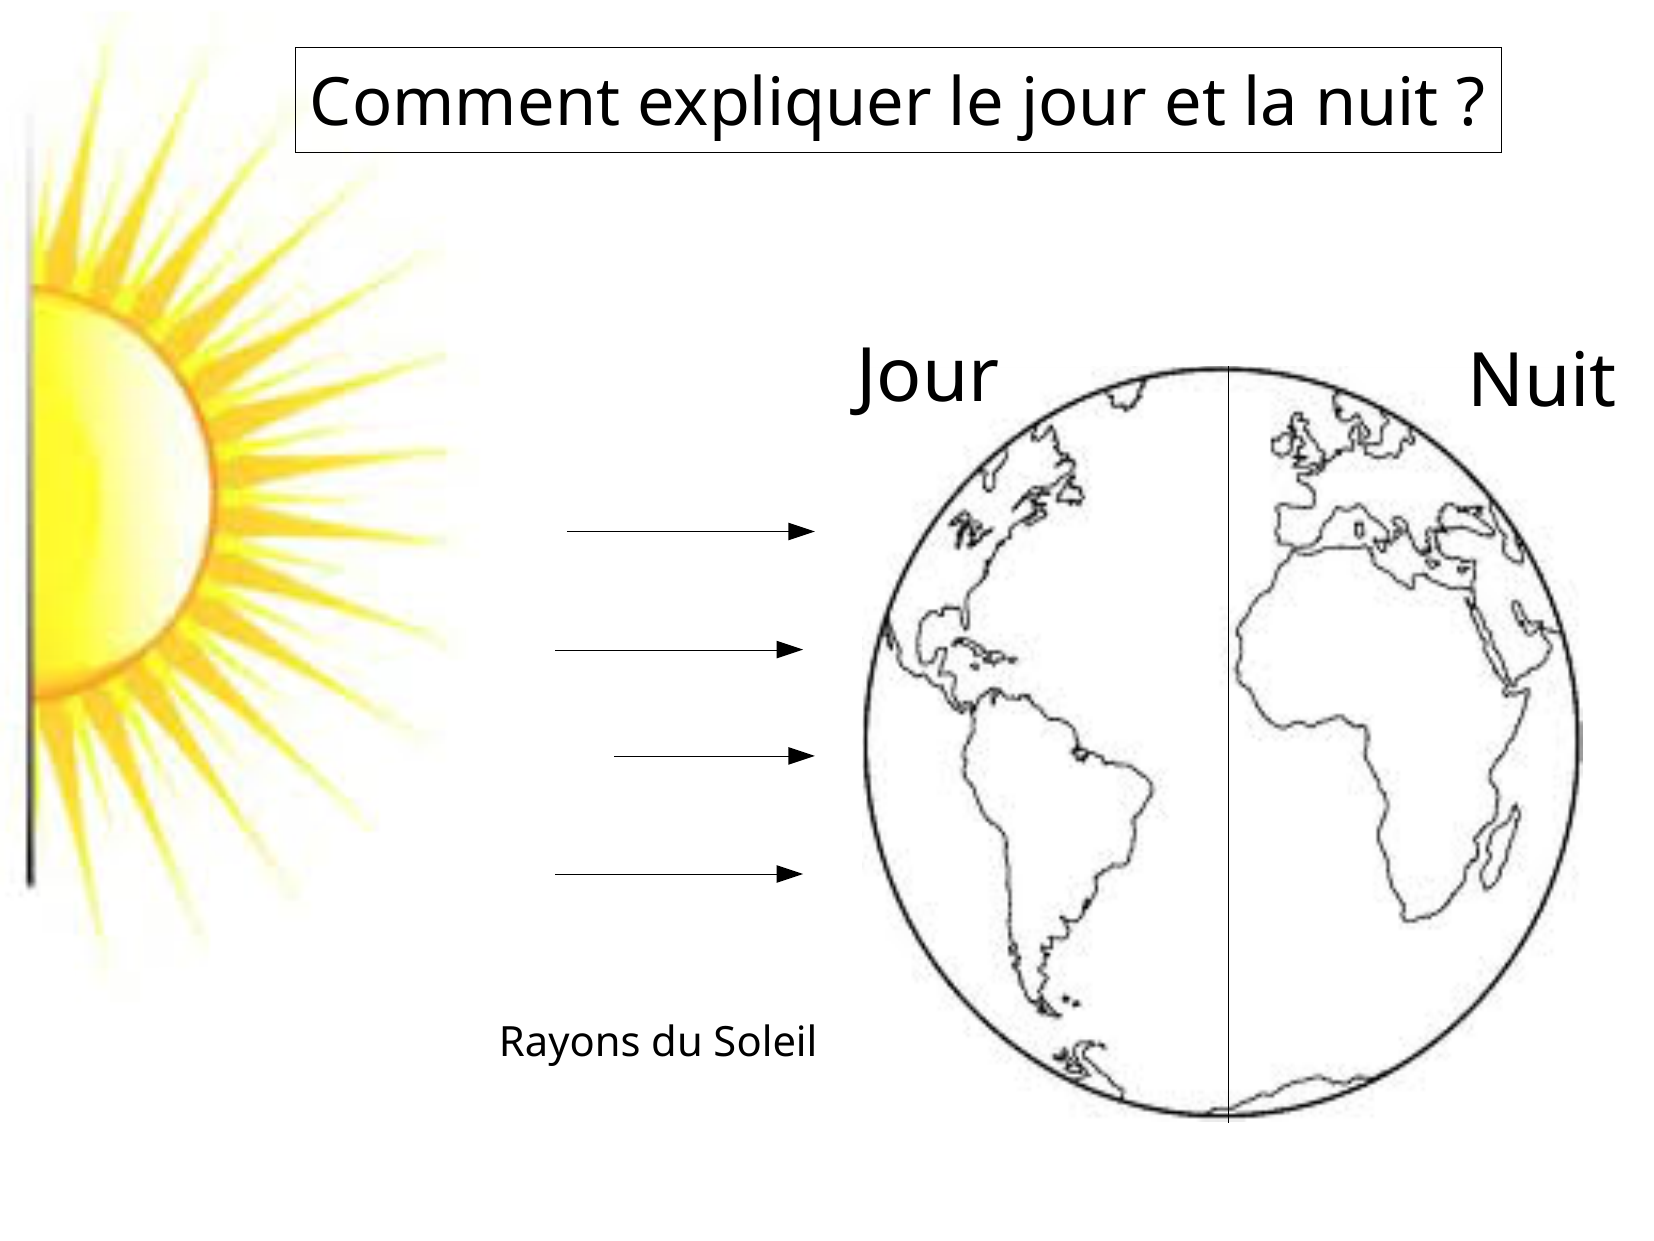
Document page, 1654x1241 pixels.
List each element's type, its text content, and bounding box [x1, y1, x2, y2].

picture [862, 366, 1228, 1123]
text_box Comment expliquer le jour et la nuit ? [295, 47, 1478, 149]
picture [1229, 366, 1583, 1123]
text_box Jour [841, 313, 1052, 426]
picture [0, 9, 481, 1050]
text_box Nuit [1452, 318, 1654, 525]
text_box Rayons du Soleil [484, 1003, 827, 1074]
